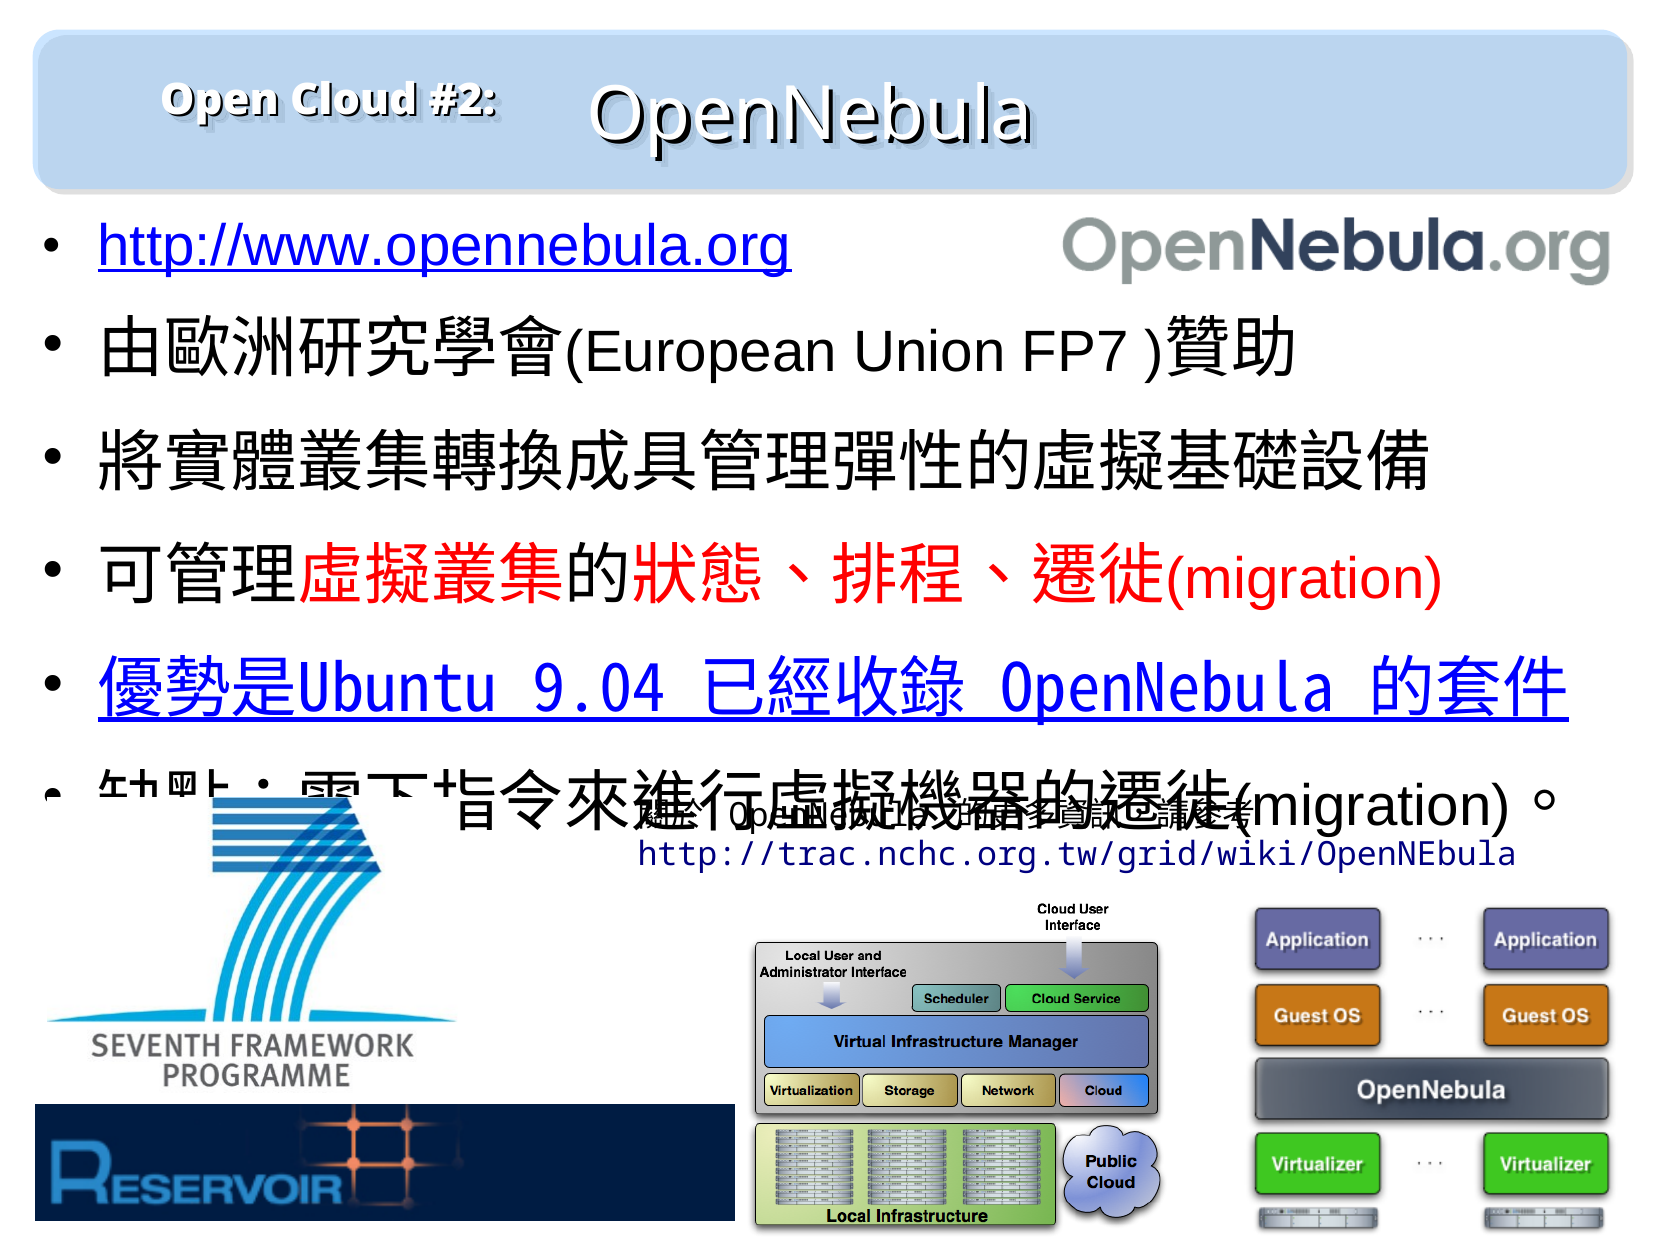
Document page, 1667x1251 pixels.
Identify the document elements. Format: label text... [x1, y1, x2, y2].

text_box Open Cloud #2: OpenNebula [32, 29, 1628, 190]
picture [35, 891, 1182, 1247]
picture [797, 183, 1625, 302]
text_box 關於 OpenNebula 的更多資訊，請參考http://trac.nchc.org.tw/grid/wiki/OpenNEbula [616, 779, 1595, 886]
picture [47, 797, 458, 1093]
list http://www.opennebula.org 由歐洲研究學會(European Union FP7 )贊助 將實體叢集轉換成具管理彈性的虛擬基礎設備 可管理虛擬叢集的狀態、排程、遷徙(migration) 優勢是Ubuntu 9.04 已經收錄 OpenNebula 的套件 缺點：需下指令來進行虛擬機器的遷徙(migration)。 [41, 212, 1607, 761]
picture [1234, 891, 1630, 1247]
